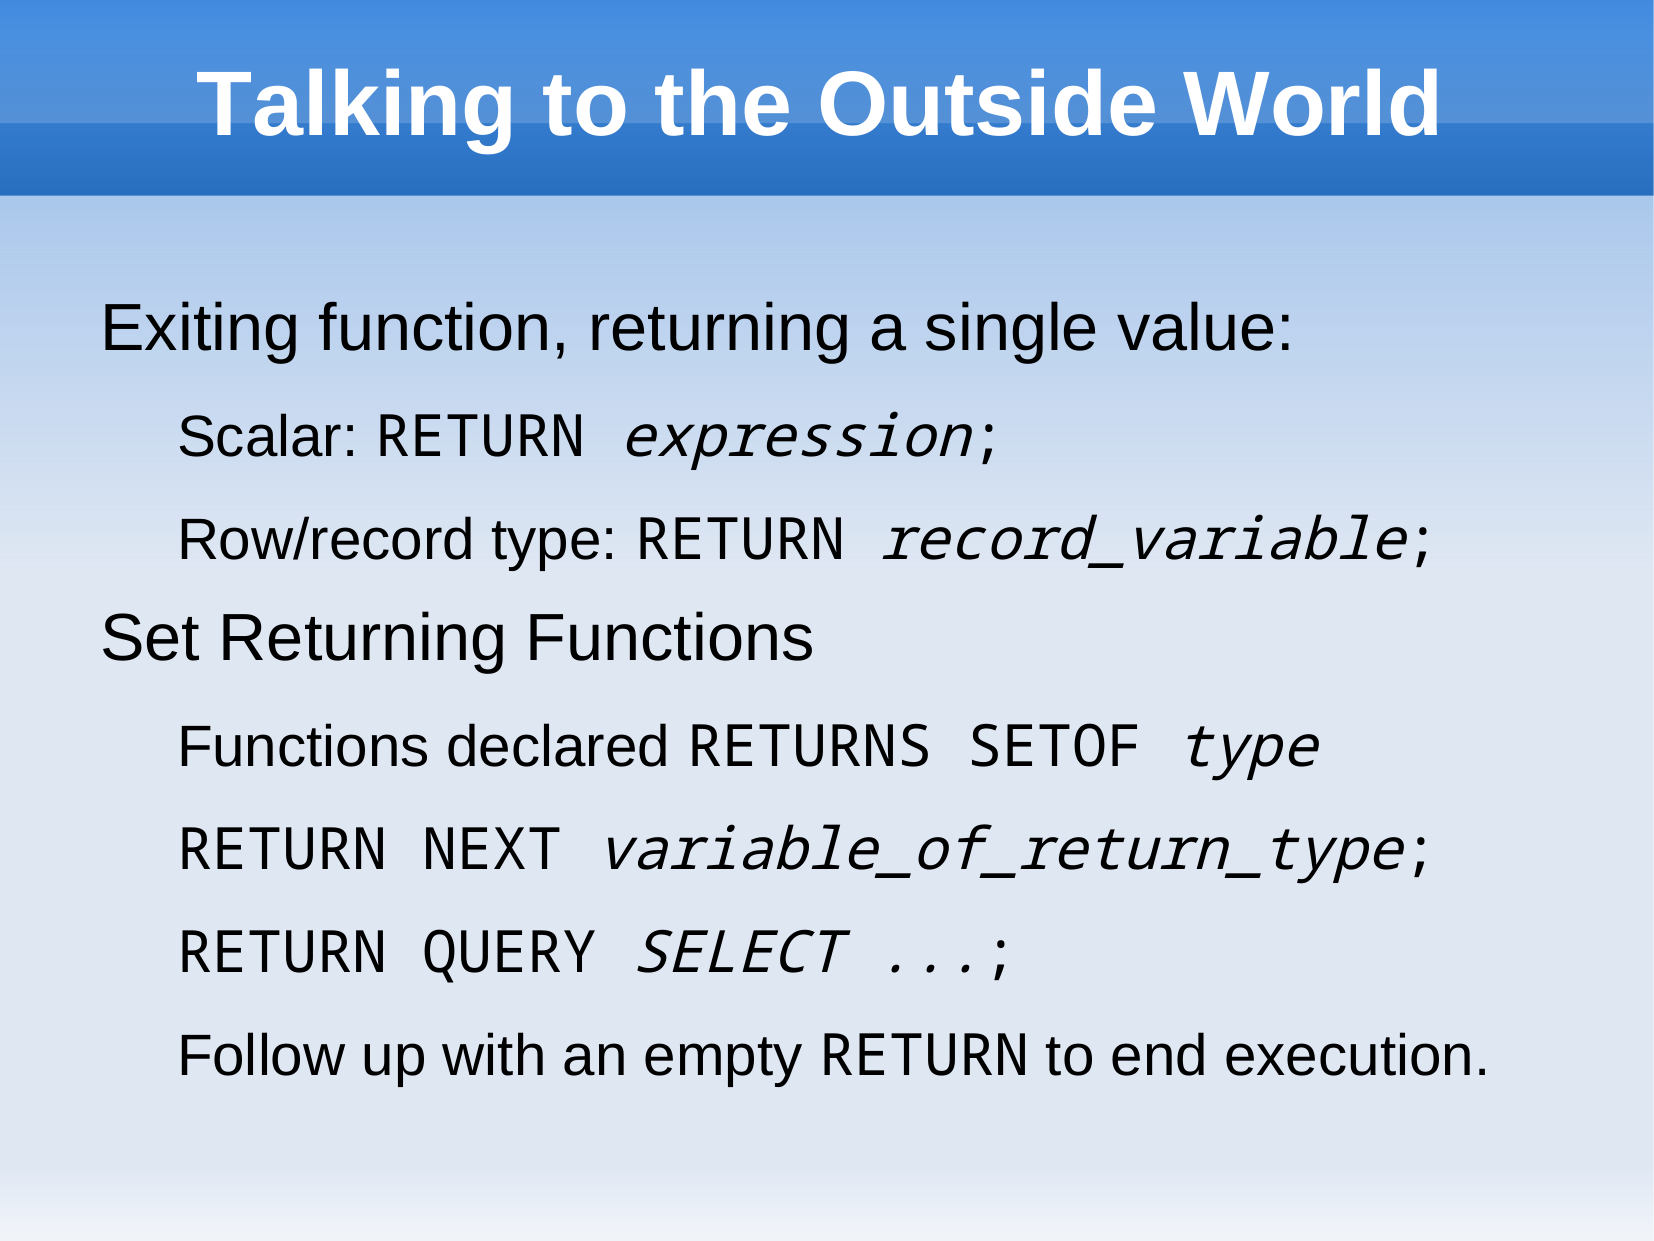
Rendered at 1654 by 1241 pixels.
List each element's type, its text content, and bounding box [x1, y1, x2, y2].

title Talking to the Outside World [76, 7, 1565, 200]
list Exiting function, returning a single value: Scalar: RETURN expression; Row/record type: RETURN record_variable; Set Returning Functions Functions declared RETURNS SETOF type RETURN NEXT variable_of_return_type; RETURN QUERY SELECT ...; Follow up with an empty RETURN to end execution. [82, 290, 1571, 1094]
picture [0, 0, 1654, 1241]
